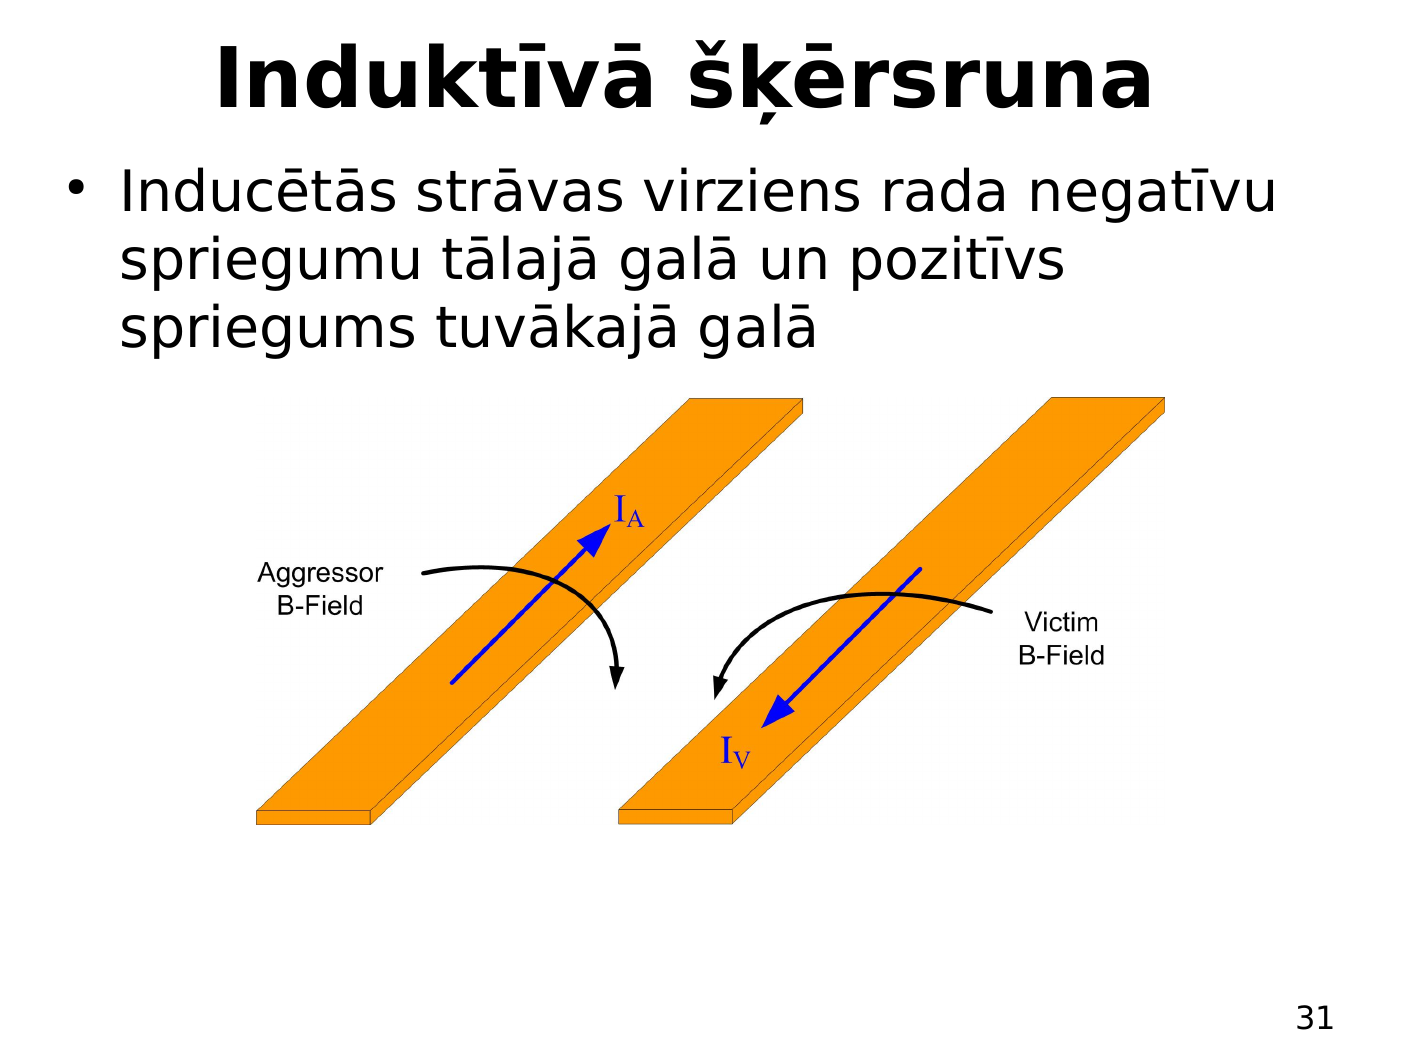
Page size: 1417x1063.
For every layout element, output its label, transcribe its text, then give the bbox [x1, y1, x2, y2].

title Induktīvā šķērsruna [82, 35, 1287, 113]
list Inducētās strāvas virziens rada negatīvu spriegumu tālajā galā un pozitīvs spriegums tuvākajā galā [33, 146, 1378, 939]
picture [256, 397, 1165, 825]
